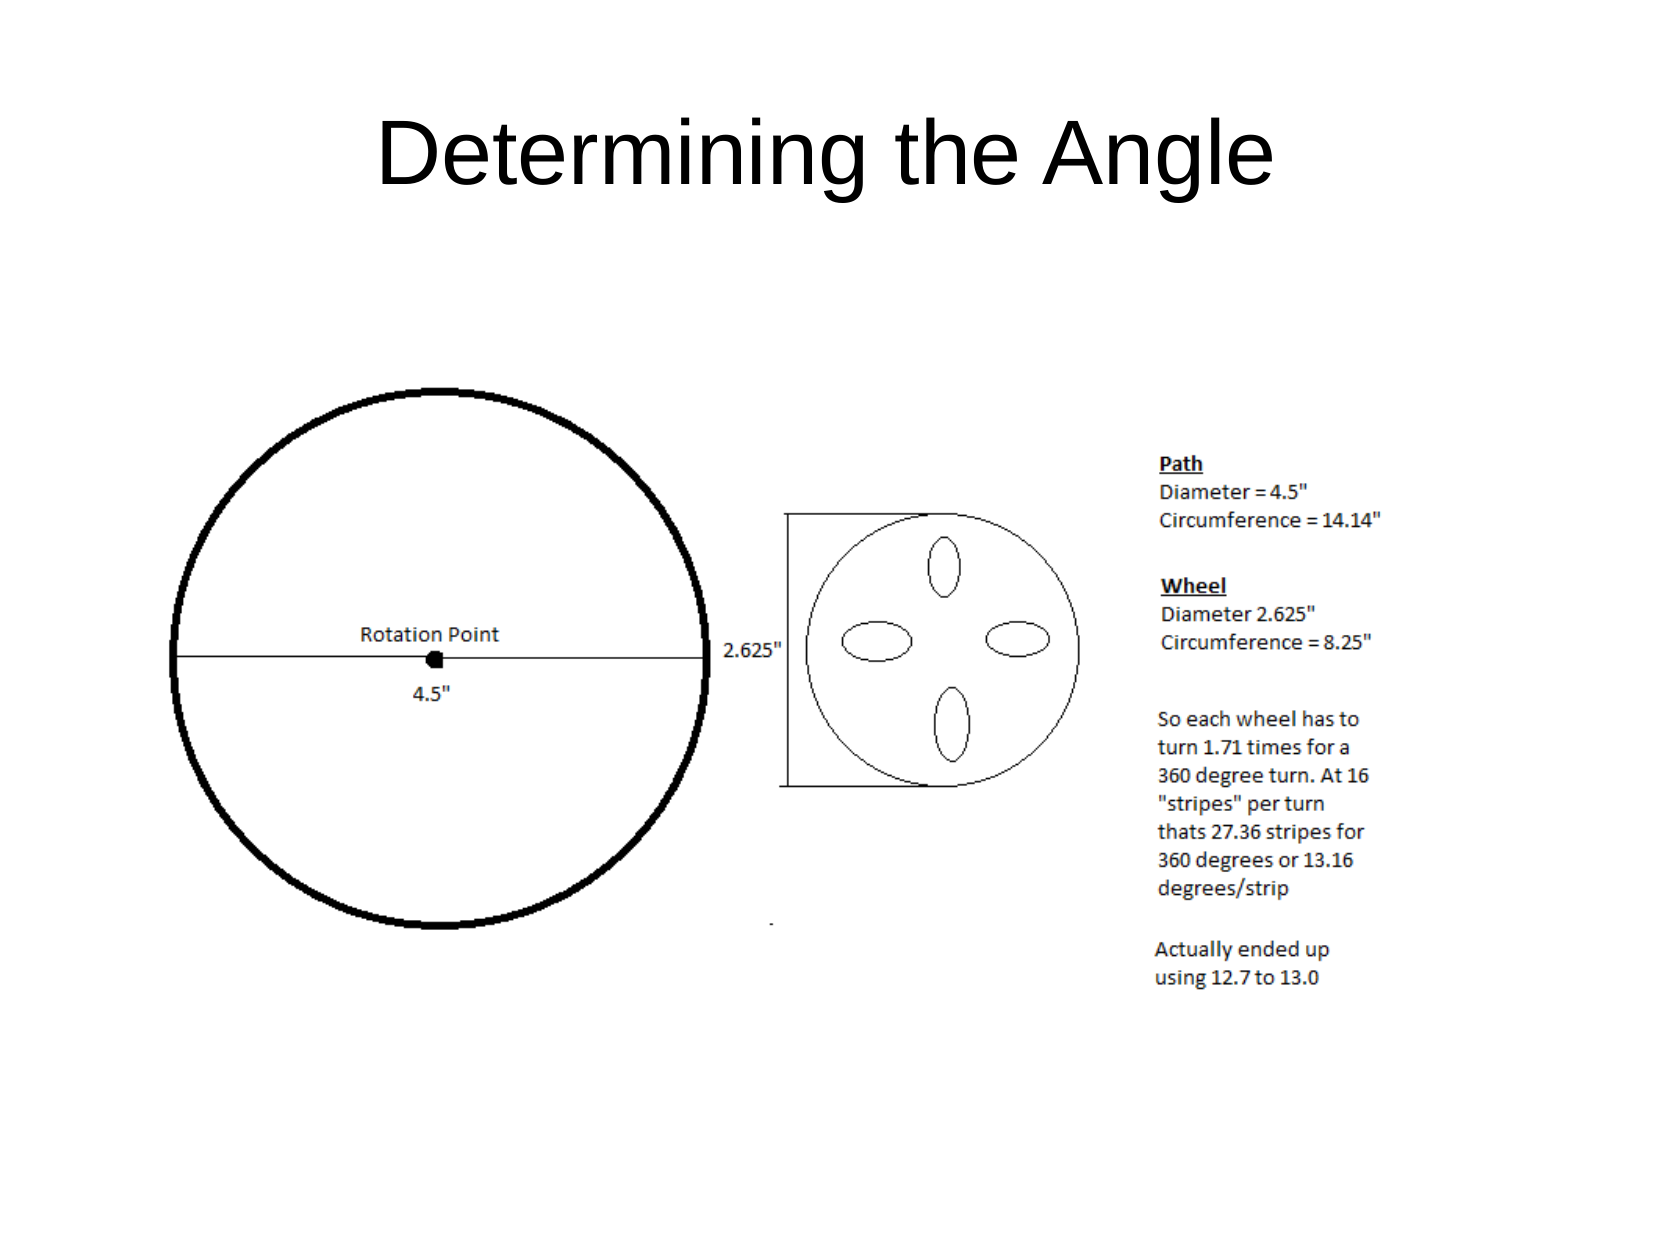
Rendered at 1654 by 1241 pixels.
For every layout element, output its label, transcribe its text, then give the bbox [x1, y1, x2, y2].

picture [157, 374, 1463, 1049]
title Determining the Angle [82, 56, 1571, 250]
